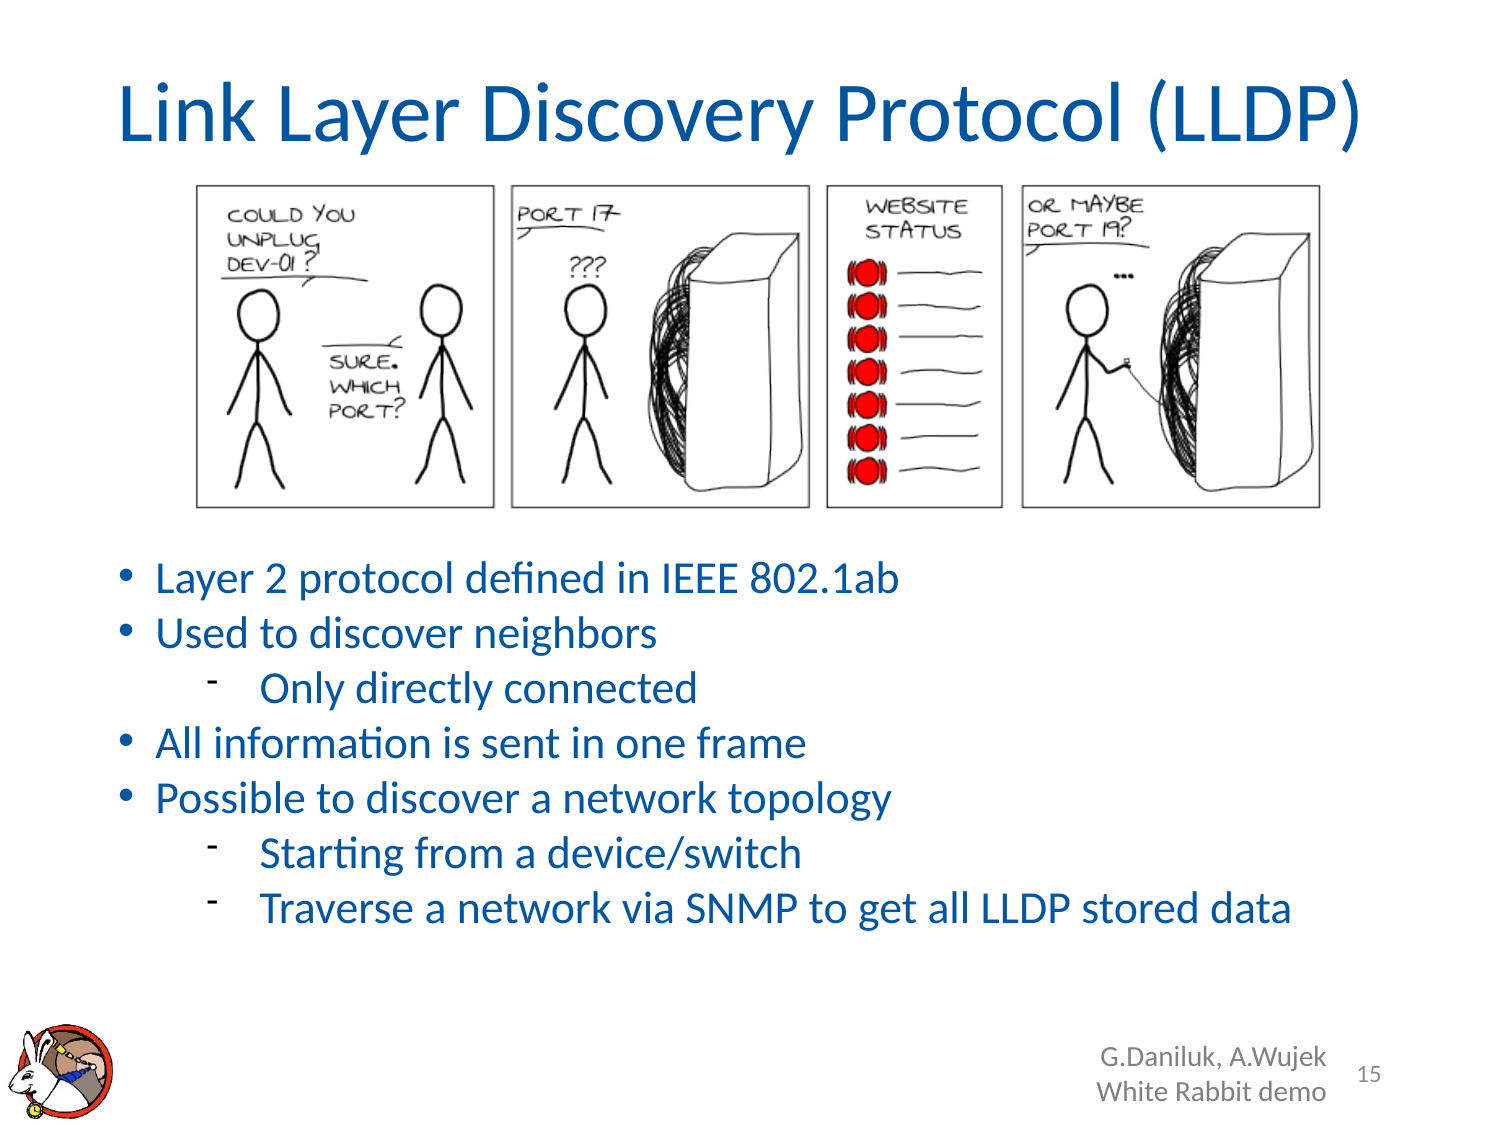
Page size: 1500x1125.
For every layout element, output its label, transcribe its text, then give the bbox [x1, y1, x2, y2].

text_box Layer 2 protocol defined in IEEE 802.1ab Used to discover neighbors Only directly connected All information is sent in one frame Possible to discover a network topology Starting from a device/switch Traverse a network via SNMP to get all LLDP stored data [103, 539, 1397, 1014]
picture [7, 1024, 113, 1121]
picture [188, 177, 1329, 517]
text_box Link Layer Discovery Protocol (LLDP) [103, 59, 1397, 169]
